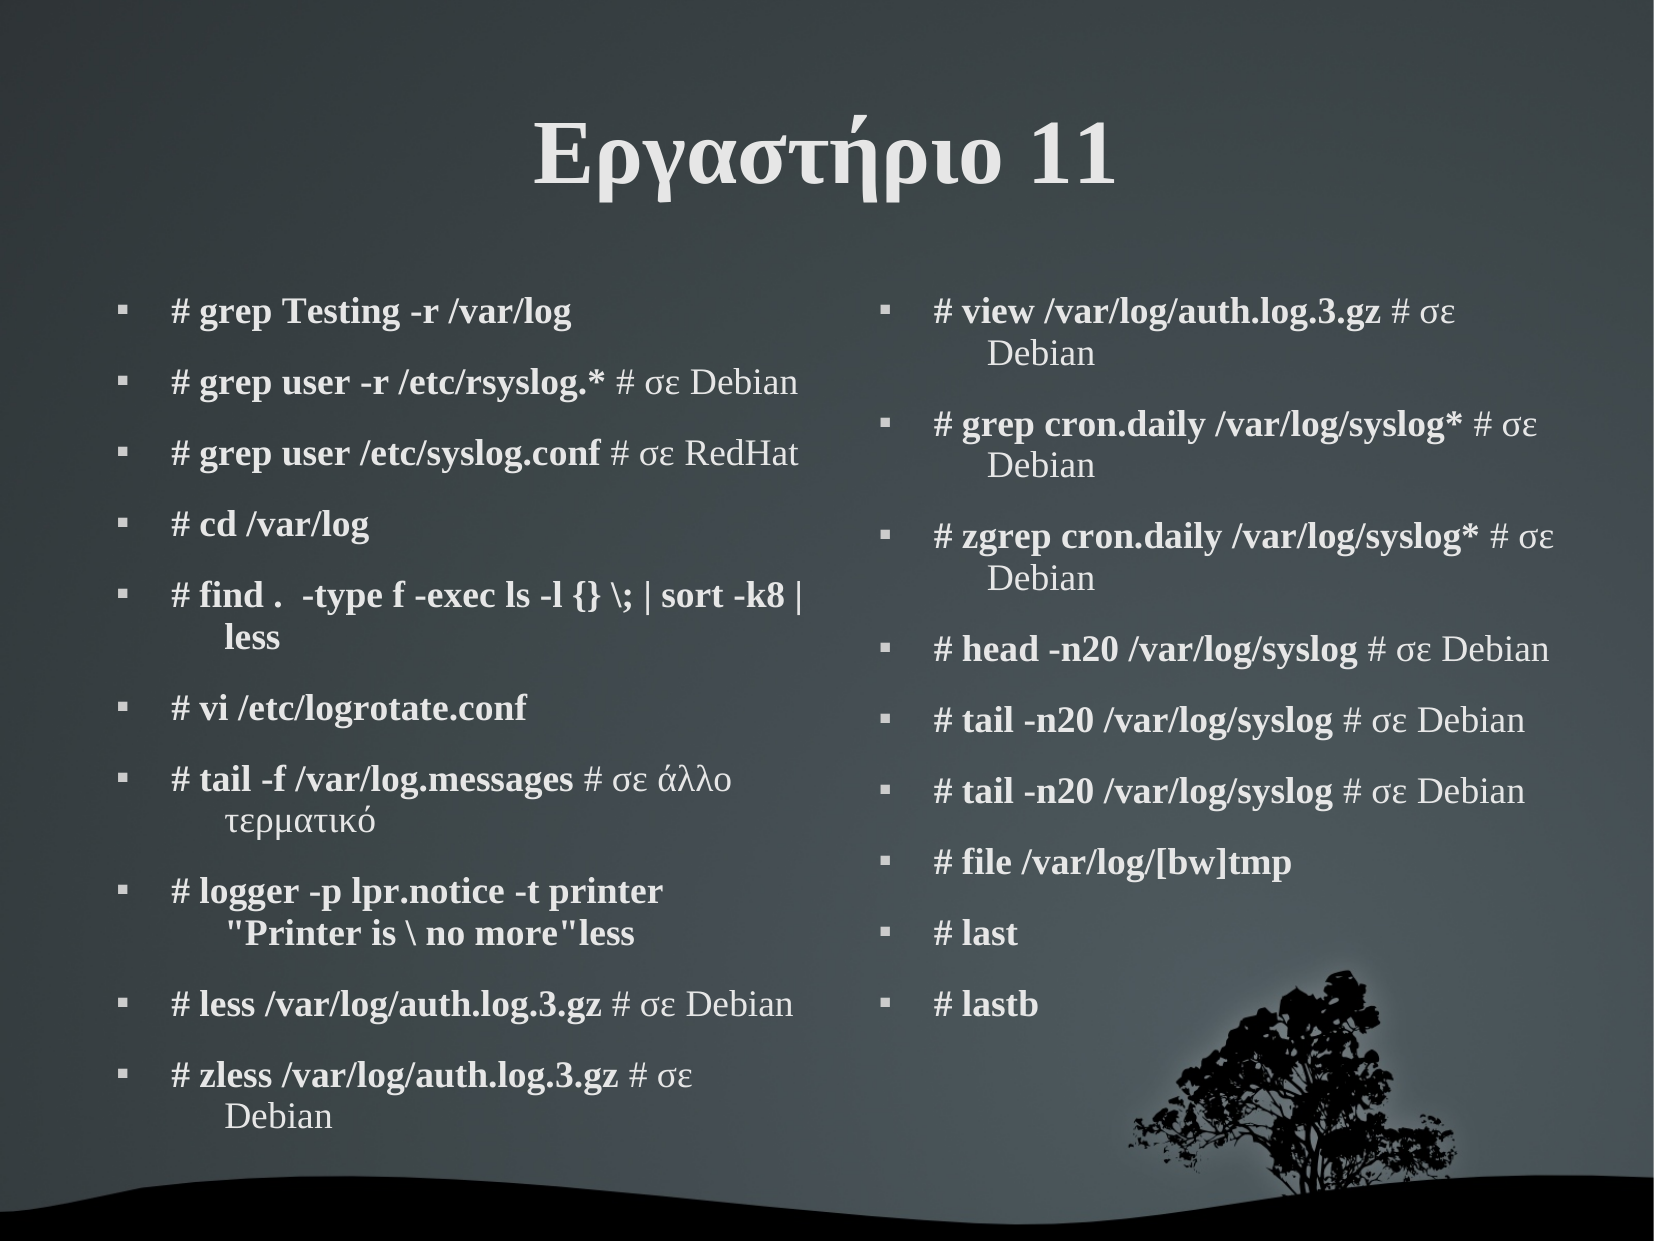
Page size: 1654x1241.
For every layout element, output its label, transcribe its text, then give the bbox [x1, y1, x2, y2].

list # view /var/log/auth.log.3.gz # σε Debian # grep cron.daily /var/log/syslog* # σε Debian # zgrep cron.daily /var/log/syslog* # σε Debian # head -n20 /var/log/syslog # σε Debian # tail -n20 /var/log/syslog # σε Debian # tail -n20 /var/log/syslog # σε Debian # file /var/log/[bw]tmp # last # lastb [845, 290, 1572, 1109]
list # grep Testing -r /var/log # grep user -r /etc/rsyslog.* # σε Debian # grep user /etc/syslog.conf # σε RedHat # cd /var/log # find . -type f -exec ls -l {} \; | sort -k8 | less # vi /etc/logrotate.conf # tail -f /var/log.messages # σε άλλο τερματικό # logger -p lpr.notice -t printer "Printer is \ no more"less # less /var/log/auth.log.3.gz # σε Debian # zless /var/log/auth.log.3.gz # σε Debian [82, 290, 809, 1235]
picture [0, 0, 1654, 1241]
title Εργαστήριο 11 [82, 49, 1571, 257]
